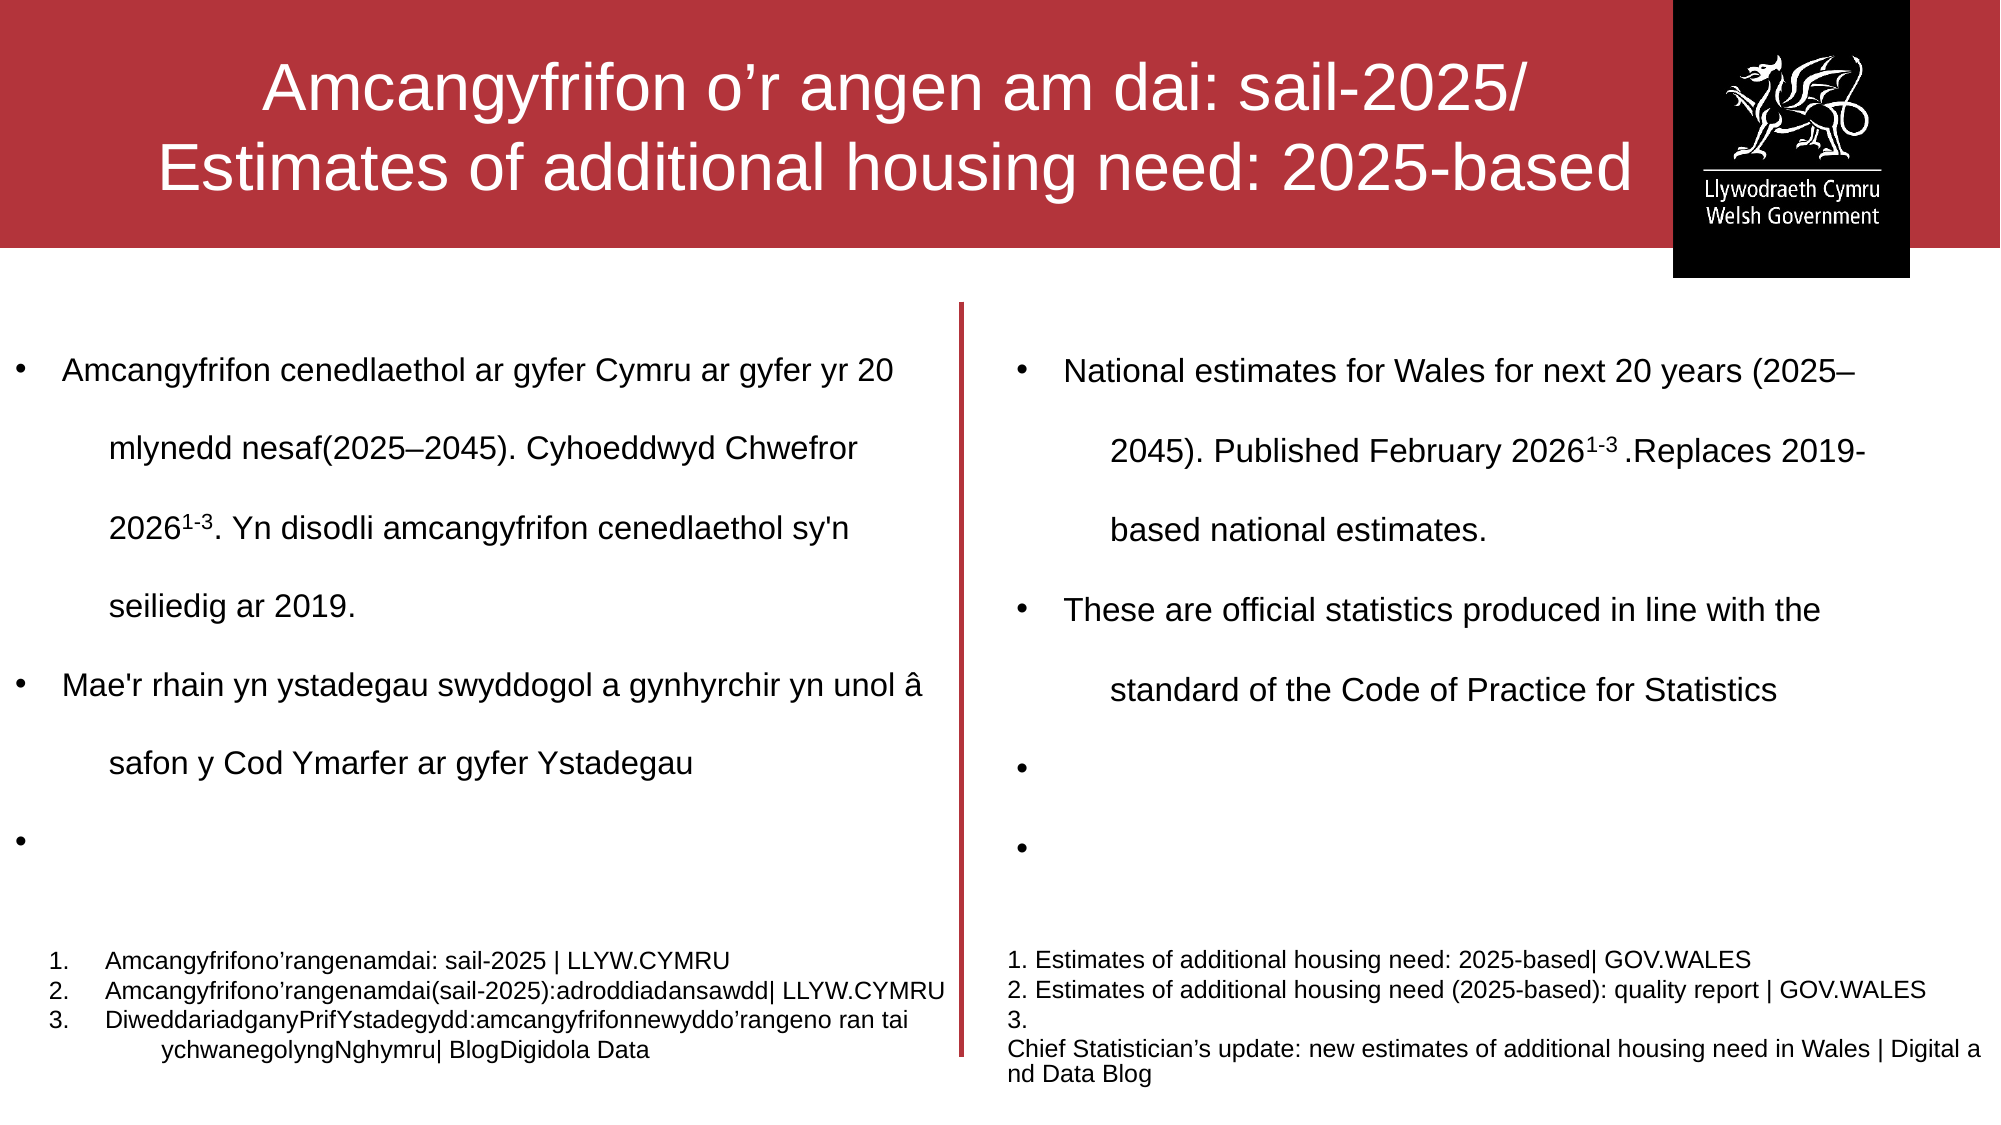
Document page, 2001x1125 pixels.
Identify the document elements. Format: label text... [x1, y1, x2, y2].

text_box Amcangyfrifon o’r angen am dai: sail-2025 | LLYW.CYMRU Amcangyfrifon o’r angen am dai (sail-2025): adroddiad ansawdd | LLYW.CYMRU Diweddariad gan y Prif Ystadegydd: amcangyfrifon newydd o’r angen o ran tai ychwanegol yng Nghymru | Blog Digidol a Data [33, 936, 993, 1073]
text_box Amcangyfrifon cenedlaethol ar gyfer Cymru ar gyfer yr 20 mlynedd nesaf(2025–2045). Cyhoeddwyd Chwefror 20261-3. Yn disodli amcangyfrifon cenedlaethol sy'n seiliedig ar 2019. Mae'r rhain yn ystadegau swyddogol a gynhyrchir yn unol â safon y Cod Ymarfer ar gyfer Ystadegau ddiwallu [0, 302, 959, 907]
text_box National estimates for Wales for next 20 years (2025–2045). Published February 20261-3 .Replaces 2019-based national estimates. These are official statistics produced in line with the standard of the Code of Practice for Statistics [1001, 302, 1960, 907]
title Amcangyfrifon o’r angen am dai: sail-2025/ Estimates of additional housing need: 2025-based [137, 15, 1655, 233]
text_box 1. Estimates of additional housing need: 2025-based| GOV.WALES 2. Estimates of additional housing need (2025-based): quality report | GOV.WALES 3. Chief Statistician’s update: new estimates of additional housing need in Wales | Digital and Data Blog [992, 935, 2000, 1072]
